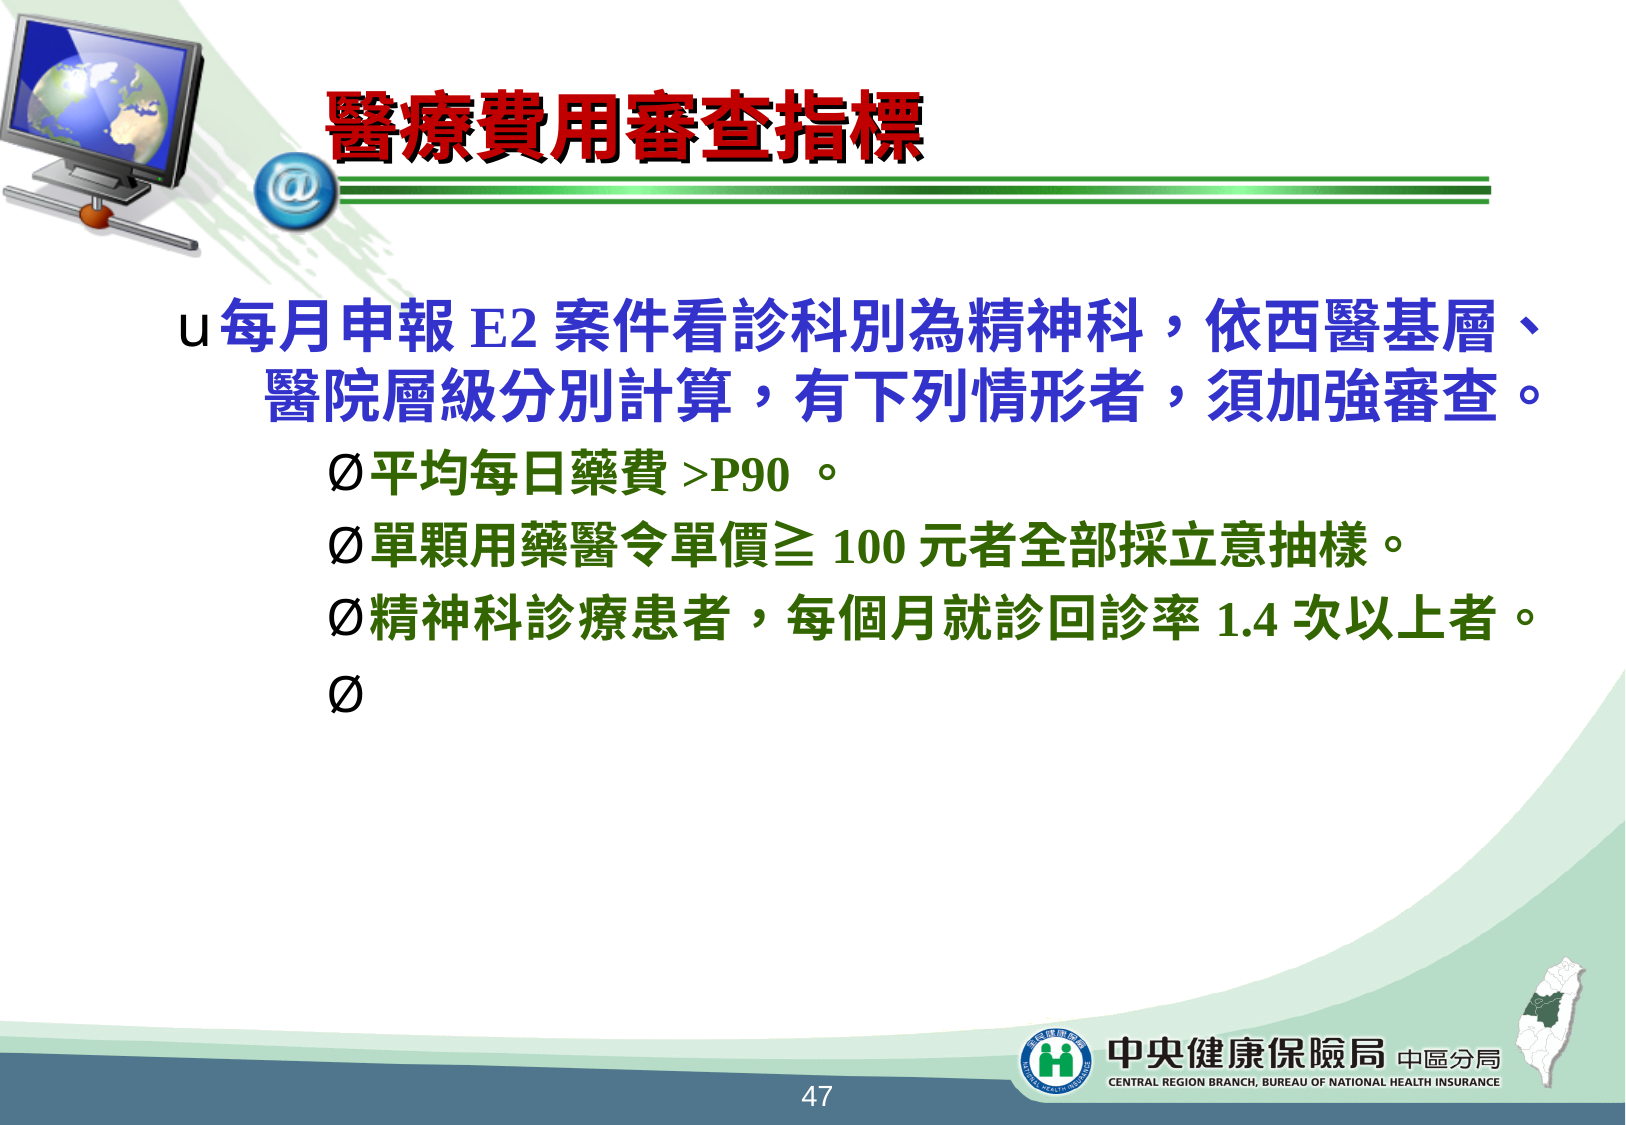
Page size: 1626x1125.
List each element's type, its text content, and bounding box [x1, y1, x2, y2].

title 醫療費用審查指標 [308, 46, 1449, 200]
subtitle 每月申報E2案件看診科別為精神科，依西醫基層、醫院層級分別計算，有下列情形者，須加強審查。 平均每日藥費>P90。 單顆用藥醫令單價≧100元者全部採立意抽樣。 精神科診療患者，每個月就診回診率1.4次以上者。 [74, 281, 1516, 1090]
text_box [627, 1090, 1008, 1125]
